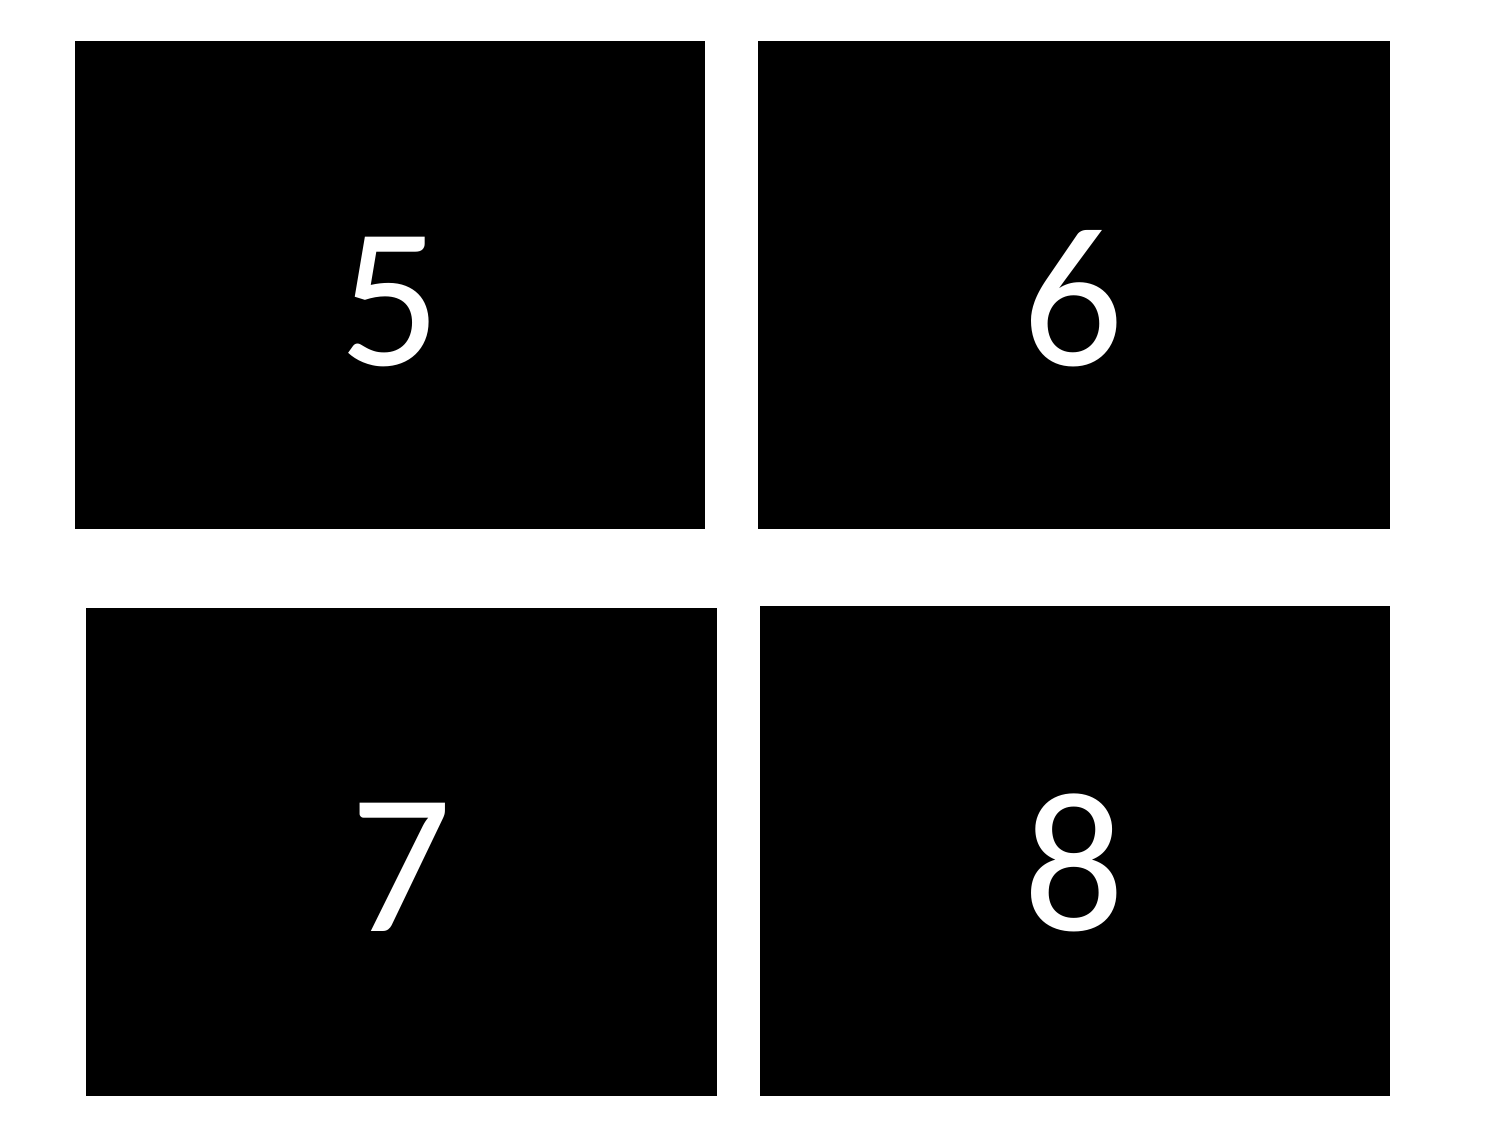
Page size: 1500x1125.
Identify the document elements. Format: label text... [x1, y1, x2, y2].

text_box 8 [761, 608, 1388, 1093]
text_box 6 [760, 42, 1387, 528]
text_box 5 [76, 42, 703, 528]
text_box 7 [88, 609, 715, 1094]
